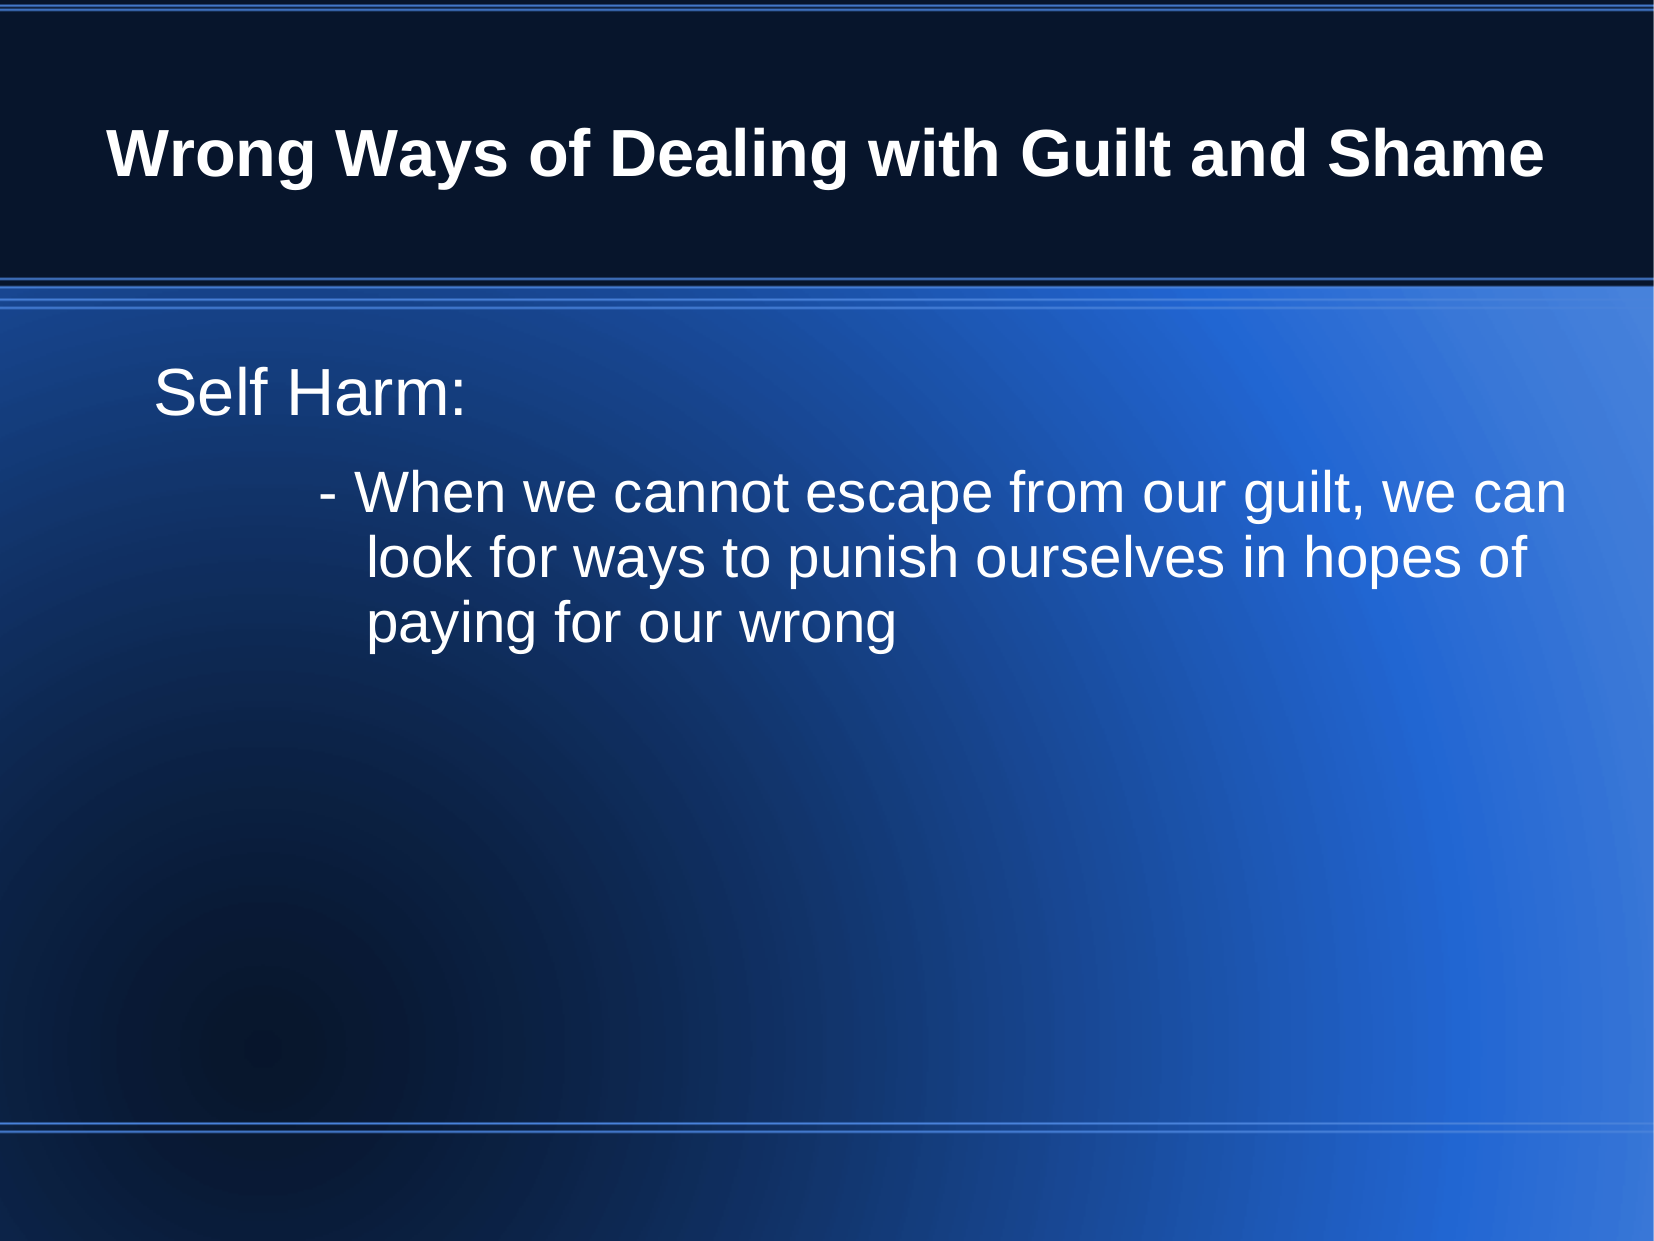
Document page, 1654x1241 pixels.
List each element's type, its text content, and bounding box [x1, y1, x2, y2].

list Self Harm: - When we cannot escape from our guilt, we can look for ways to punish ourselves in hopes of paying for our wrong [82, 355, 1571, 1058]
title Wrong Ways of Dealing with Guilt and Shame [82, 49, 1571, 257]
picture [0, 0, 1654, 1241]
